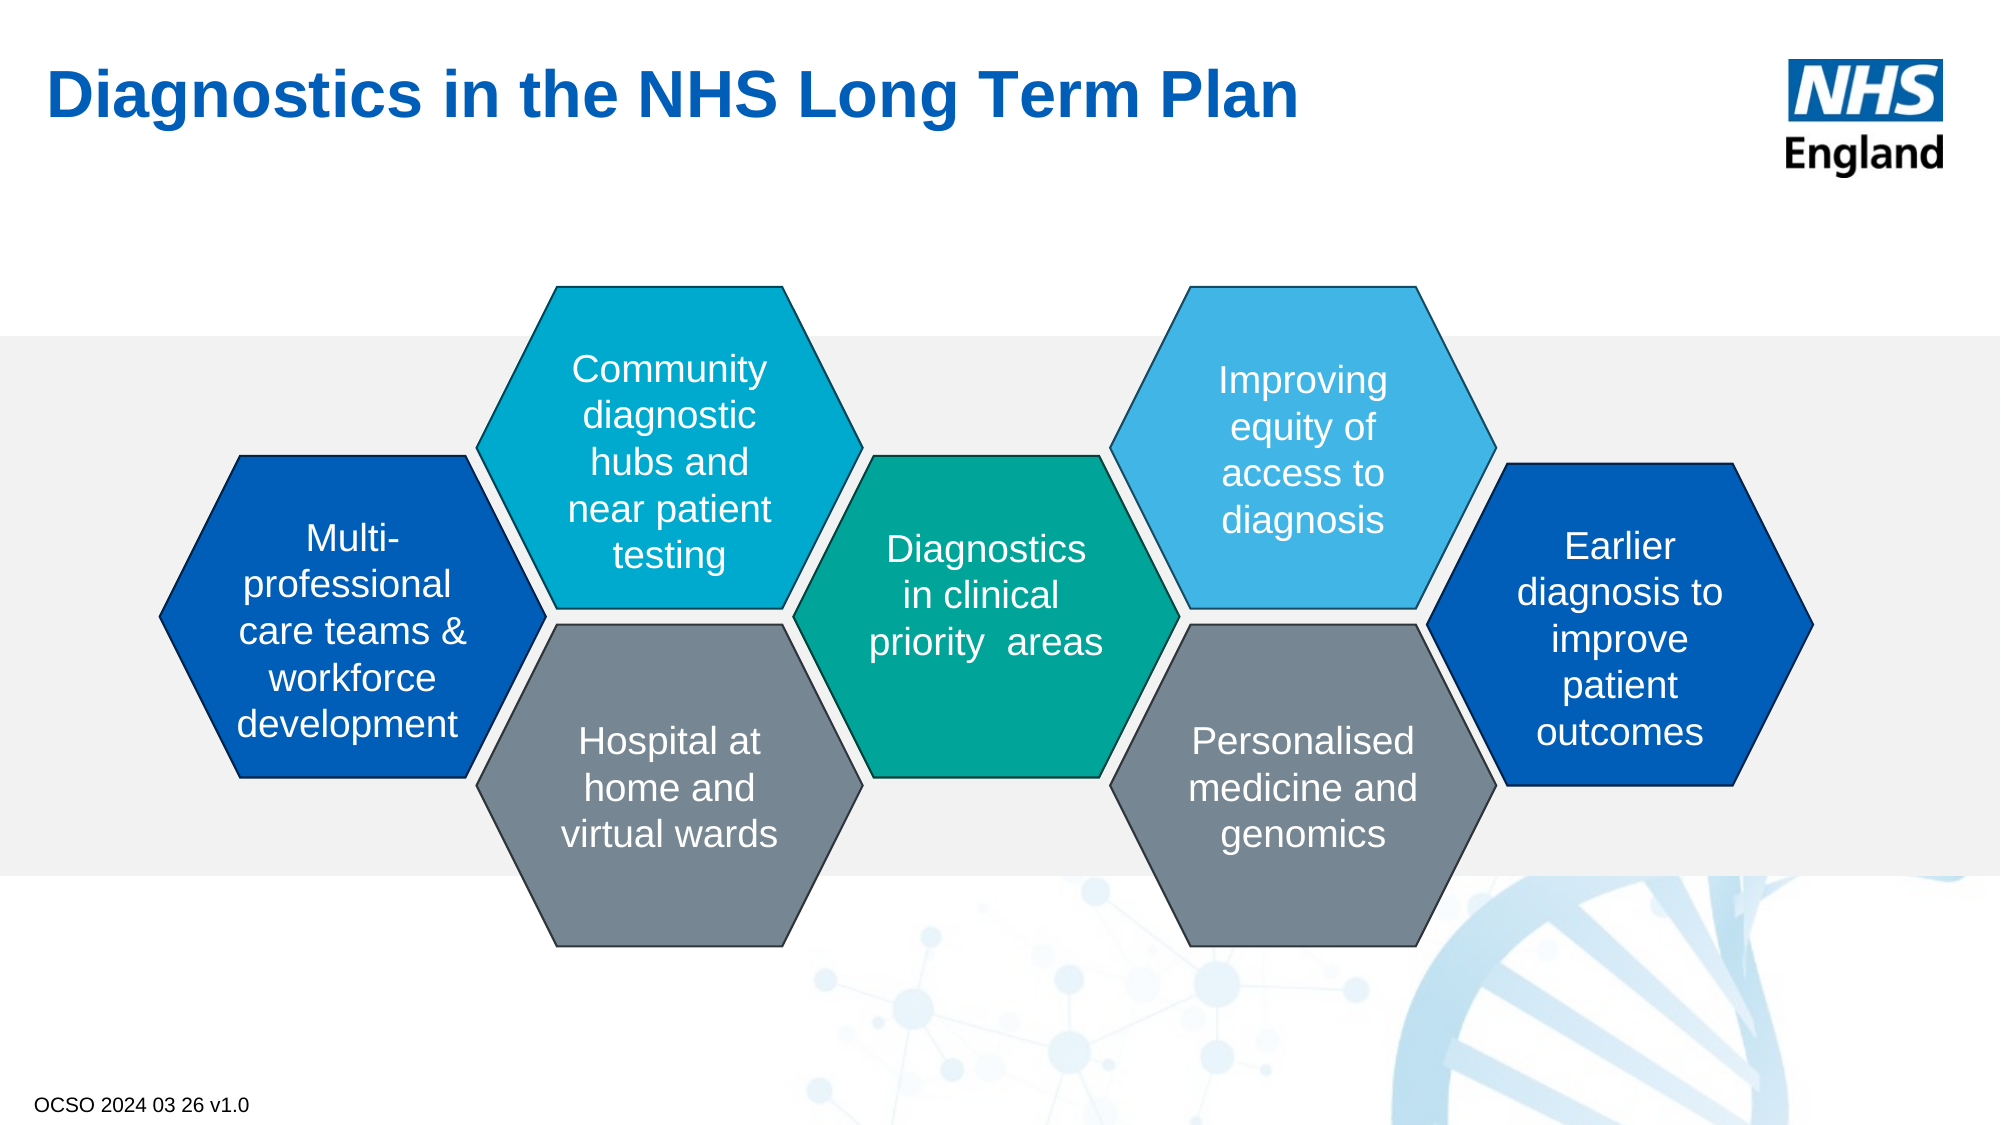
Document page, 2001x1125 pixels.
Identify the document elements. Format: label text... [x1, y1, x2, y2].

text_box Diagnostics in the NHS Long Term Plan [31, 42, 1453, 139]
text_box Earlier diagnosis to improve patient outcomes [1426, 463, 1814, 786]
text_box [0, 337, 2000, 875]
text_box Diagnostics in clinical priority areas [793, 455, 1180, 778]
text_box Personalised medicine and genomics [1110, 624, 1497, 947]
text_box Improving equity of access to diagnosis [1110, 286, 1497, 609]
text_box Hospital at home and virtual wards [476, 624, 863, 947]
text_box OCSO 2024 03 26 v1.0 [18, 1084, 267, 1125]
text_box Multi-professional care teams & workforce development [159, 455, 546, 778]
text_box Community diagnostic hubs and near patient testing [476, 286, 863, 609]
